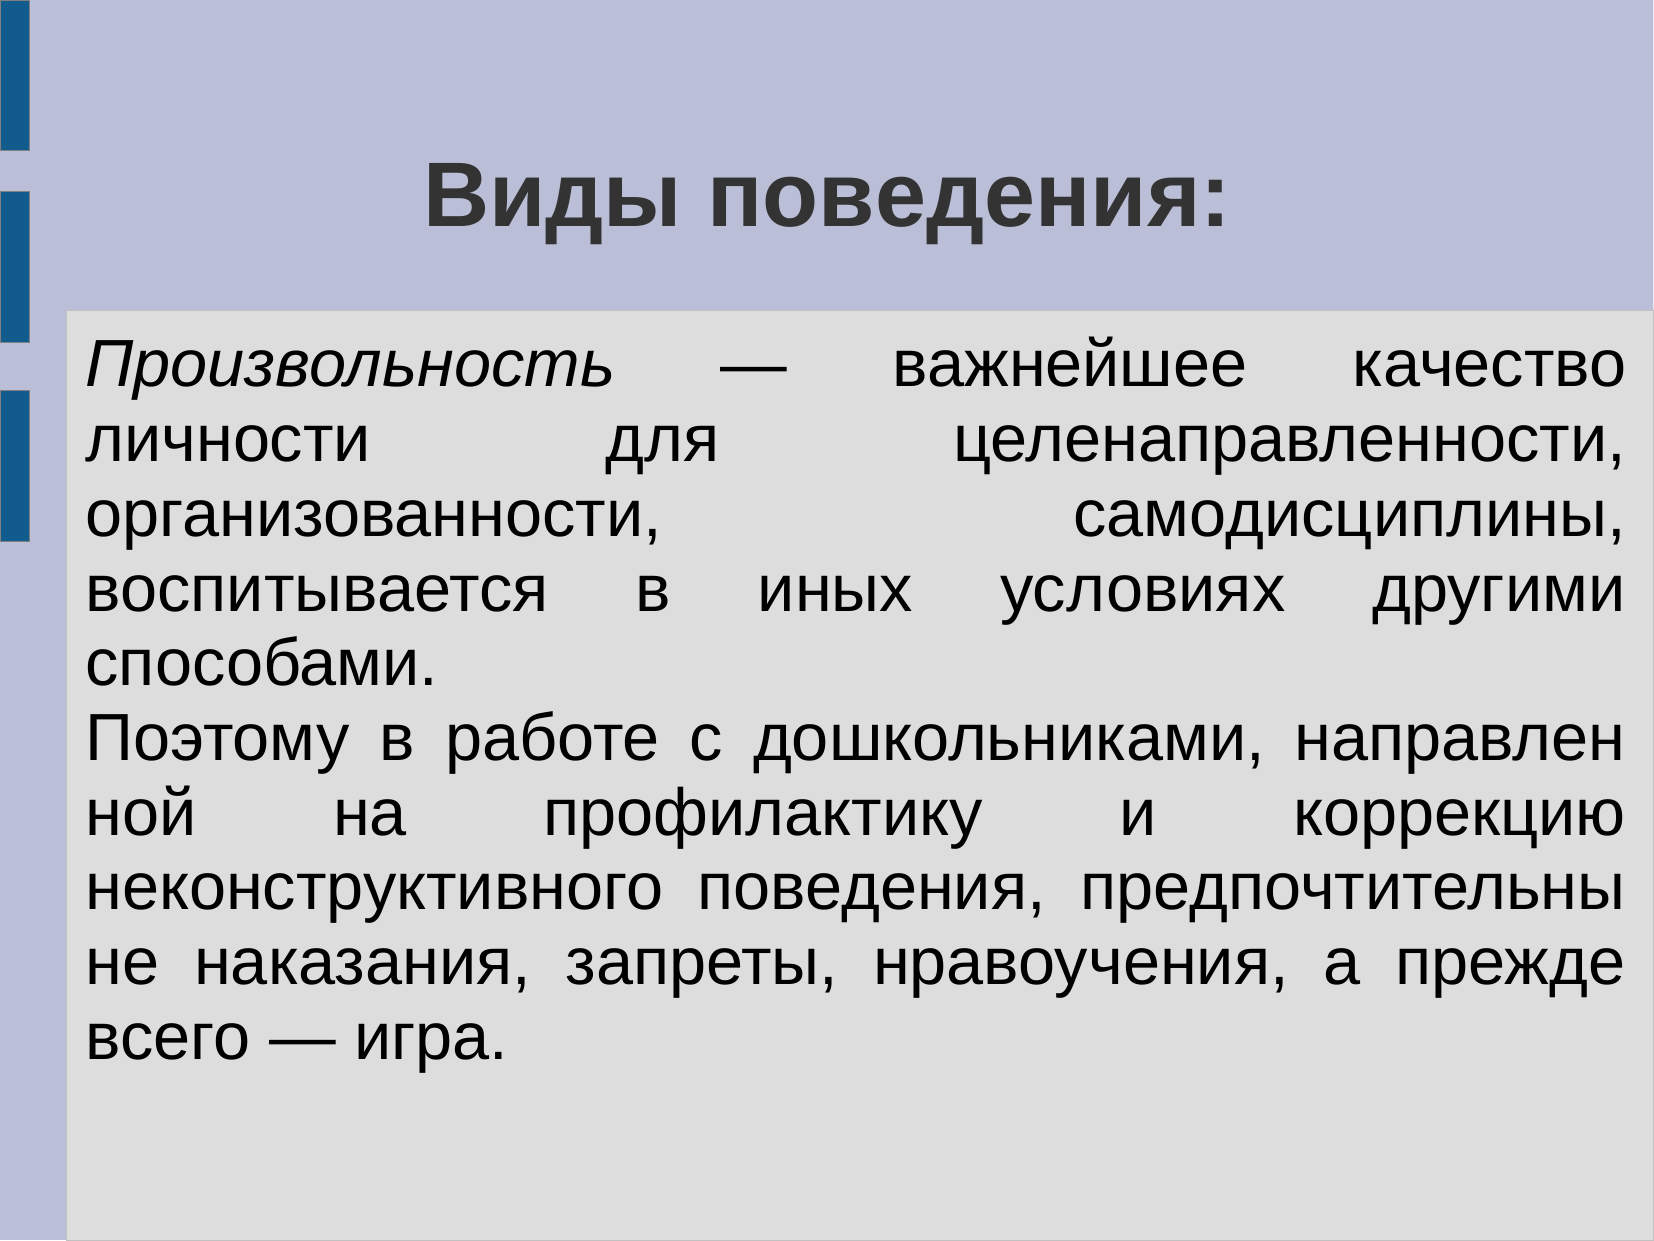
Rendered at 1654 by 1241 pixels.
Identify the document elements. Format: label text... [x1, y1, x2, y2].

text_box Произвольность — важнейшее качество личности для целенаправленности, организованности, самодисциплины, воспитывается в иных условиях другими способами. Поэтому в работе с дошкольниками, направлен­ной на профилактику и коррекцию неконструктивного поведения, предпочтительны не наказания, запреты, нравоучения, а прежде всего — игра. [70, 318, 1642, 1082]
title Виды поведения: [121, 91, 1534, 299]
